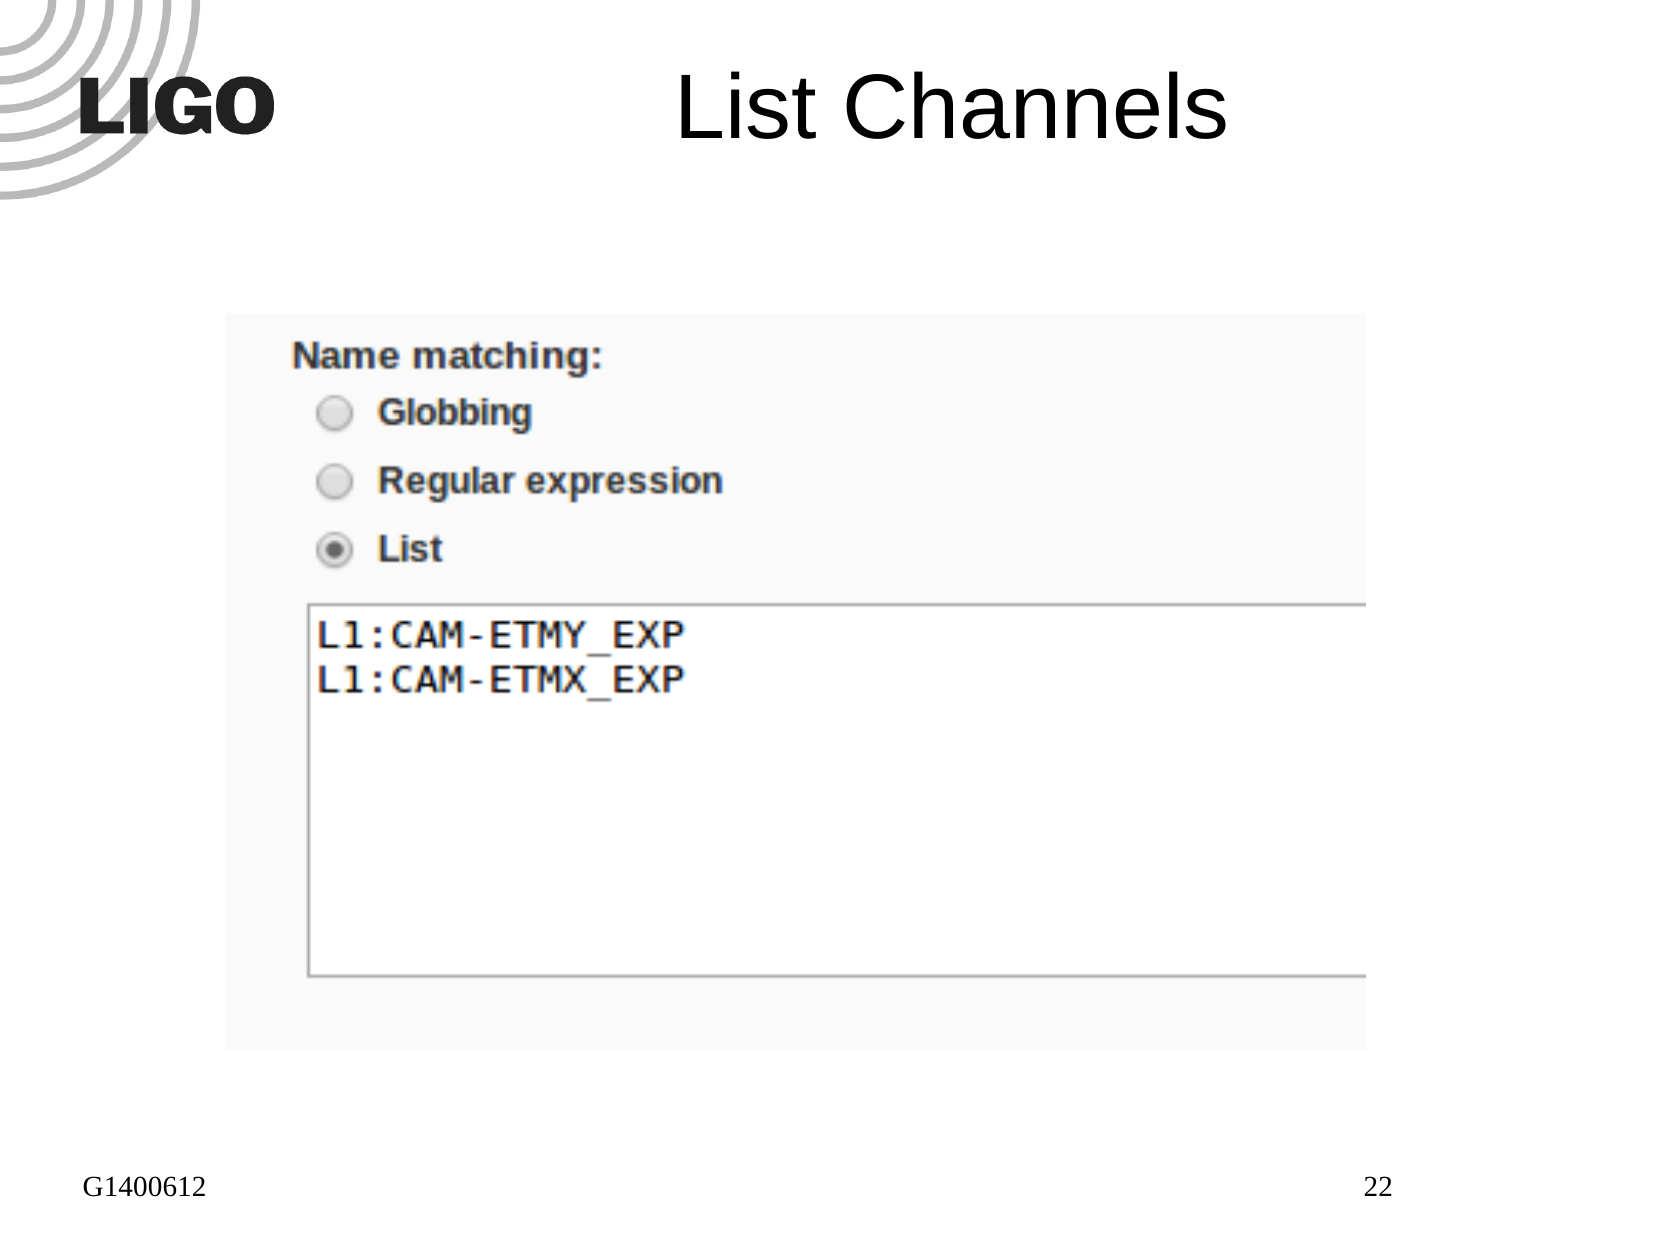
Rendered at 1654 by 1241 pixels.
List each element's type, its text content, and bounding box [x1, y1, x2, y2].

picture [225, 313, 1366, 1051]
title List Channels [315, 2, 1591, 211]
picture [0, 0, 274, 200]
